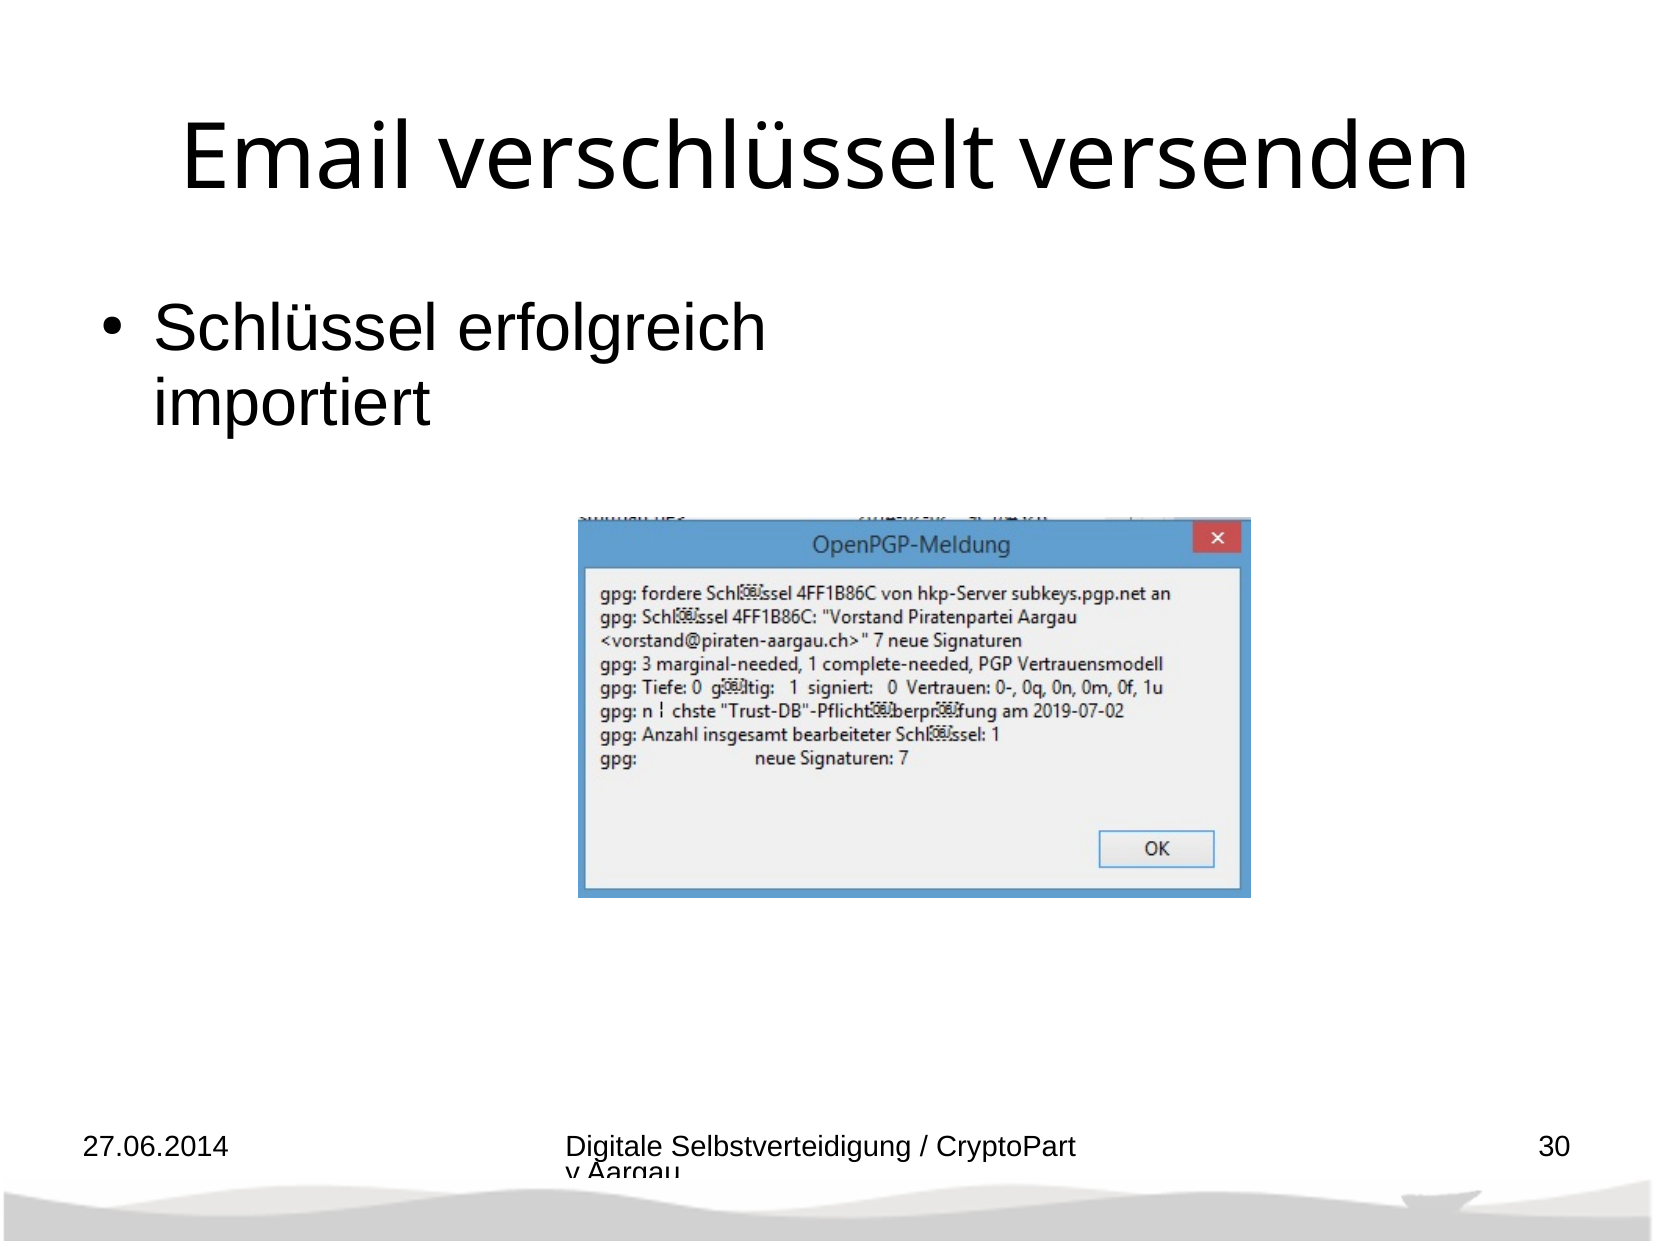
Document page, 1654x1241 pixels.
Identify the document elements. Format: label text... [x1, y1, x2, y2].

list Schlüssel erfolgreich importiert [82, 290, 809, 1010]
picture [578, 517, 1251, 898]
title Email verschlüsselt versenden [82, 49, 1571, 257]
picture [3, 1178, 1654, 1241]
